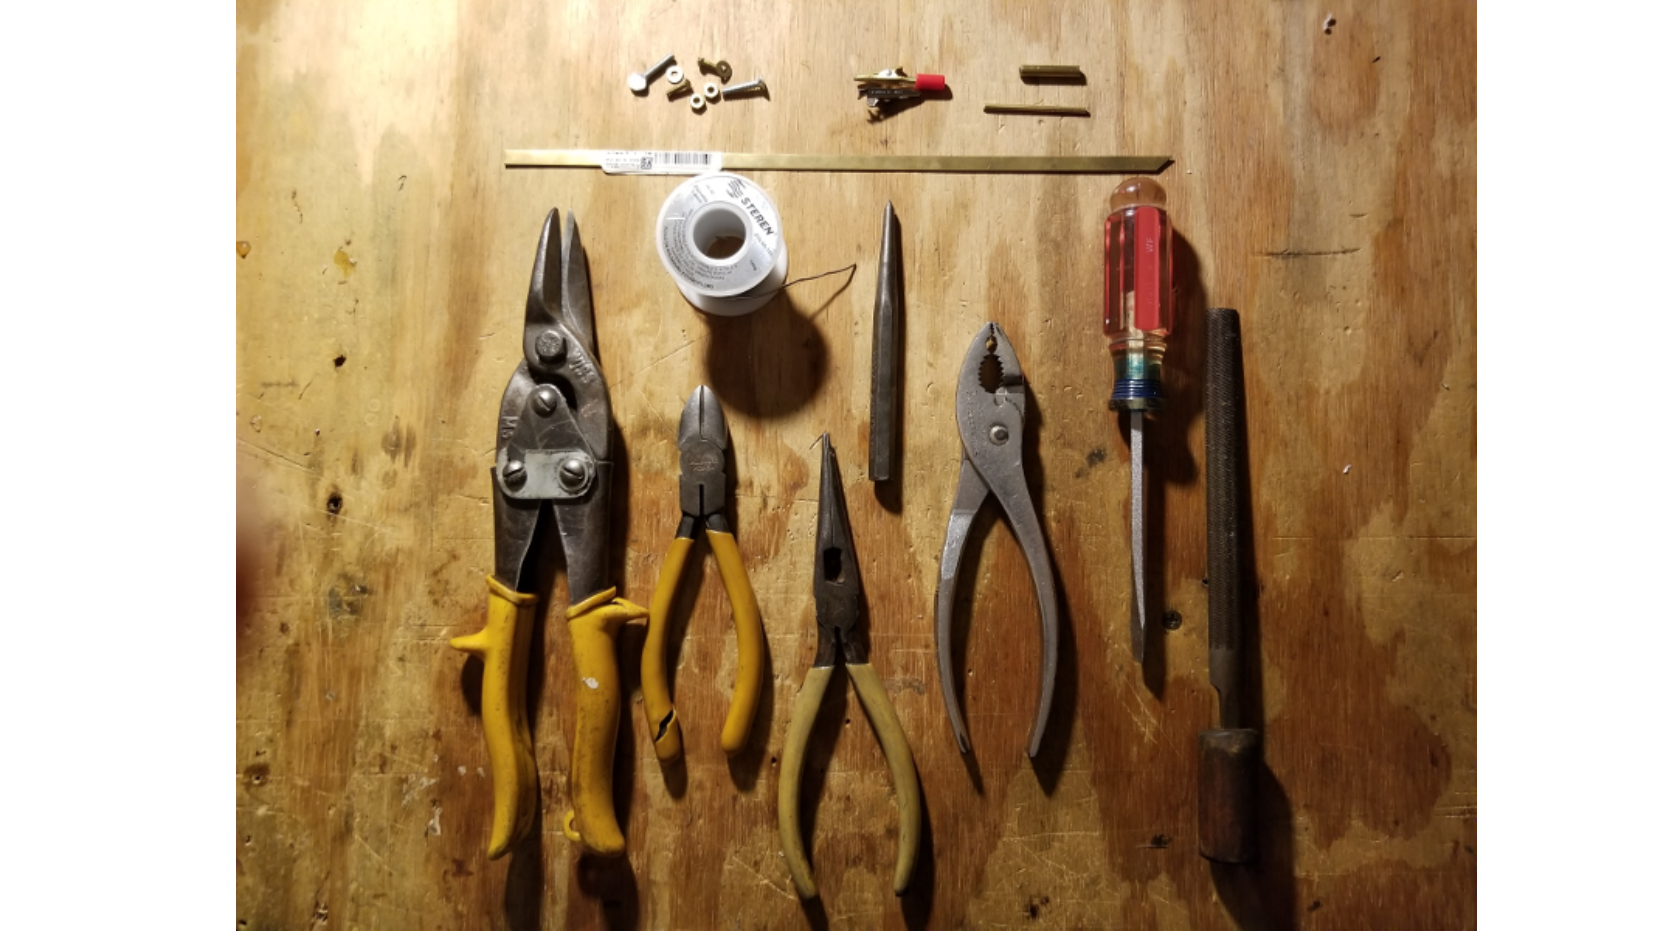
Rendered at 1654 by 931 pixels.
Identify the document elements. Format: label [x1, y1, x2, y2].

picture [236, 0, 1477, 931]
